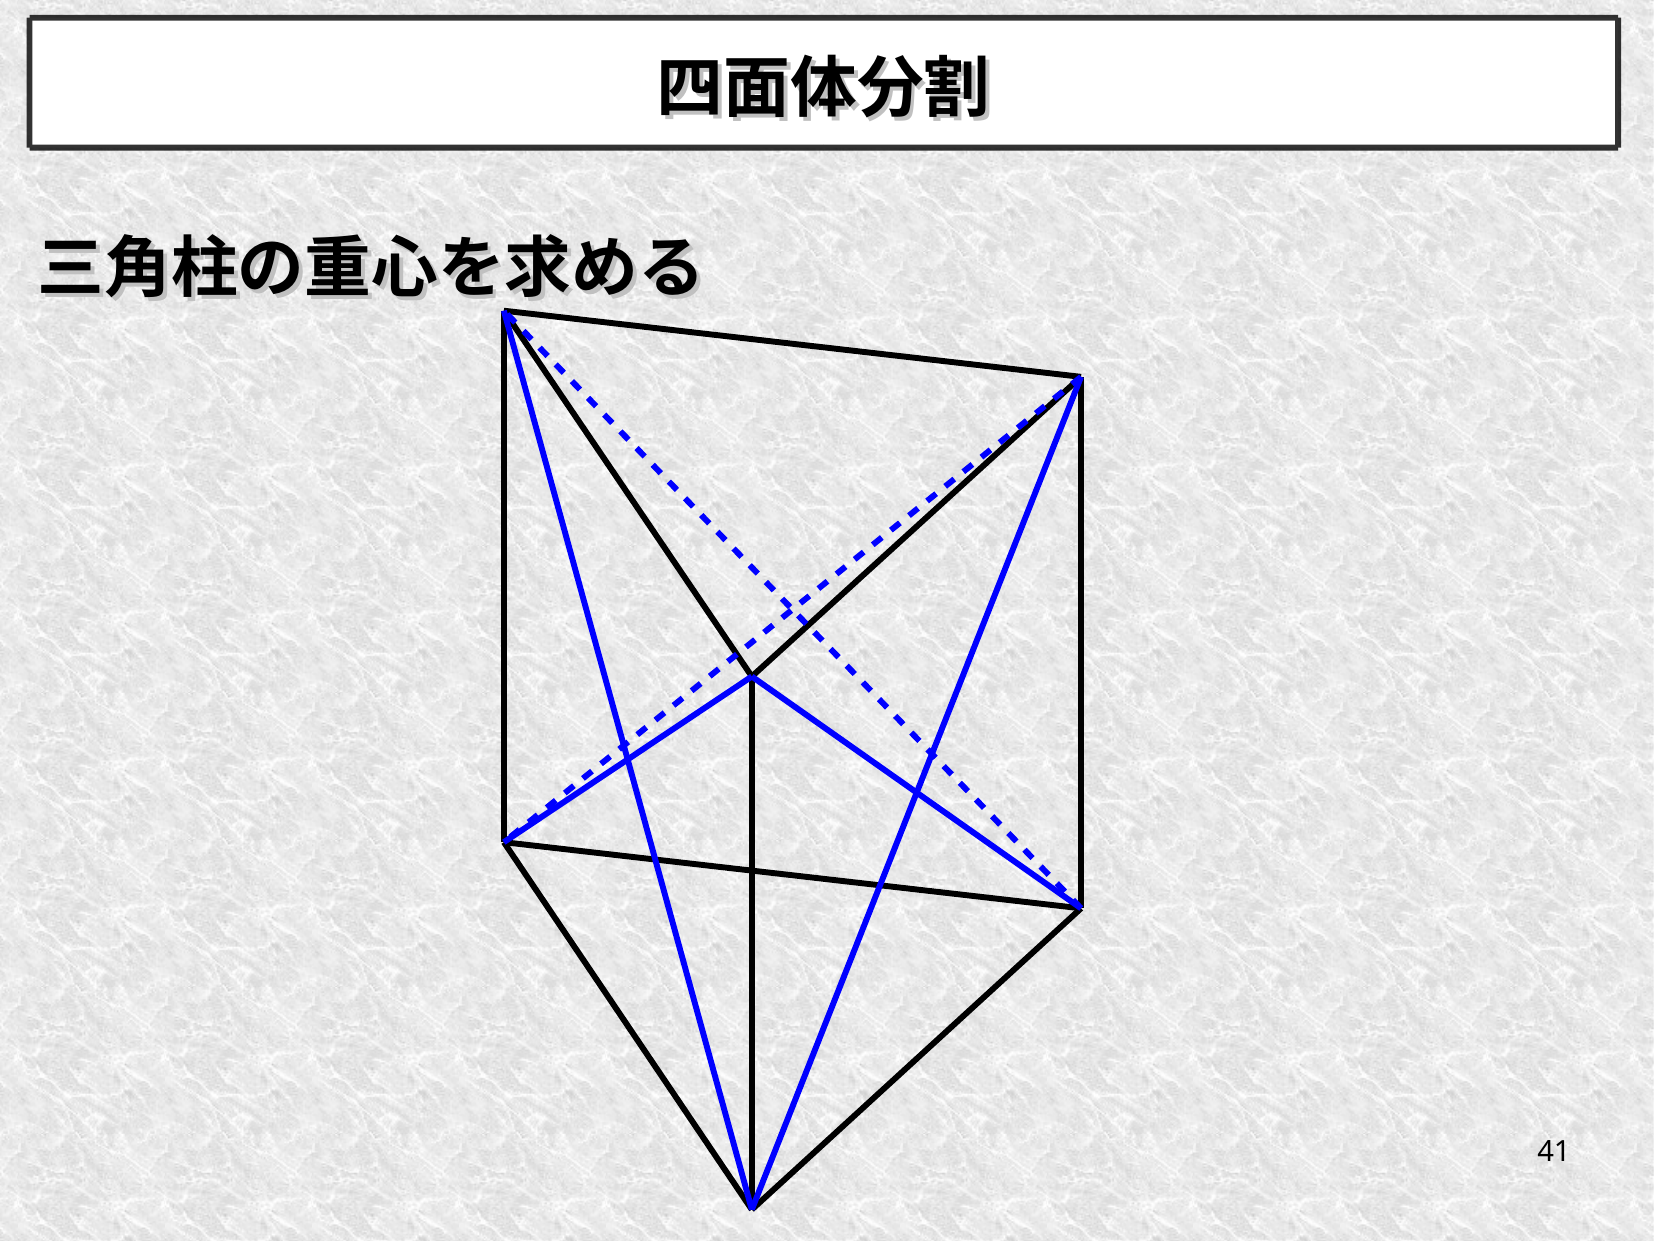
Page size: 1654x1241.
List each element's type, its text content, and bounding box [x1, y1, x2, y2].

text_box 四面体分割 [29, 17, 1619, 148]
text_box 三角柱の重心を求める [22, 206, 939, 296]
picture [0, 0, 1654, 1241]
